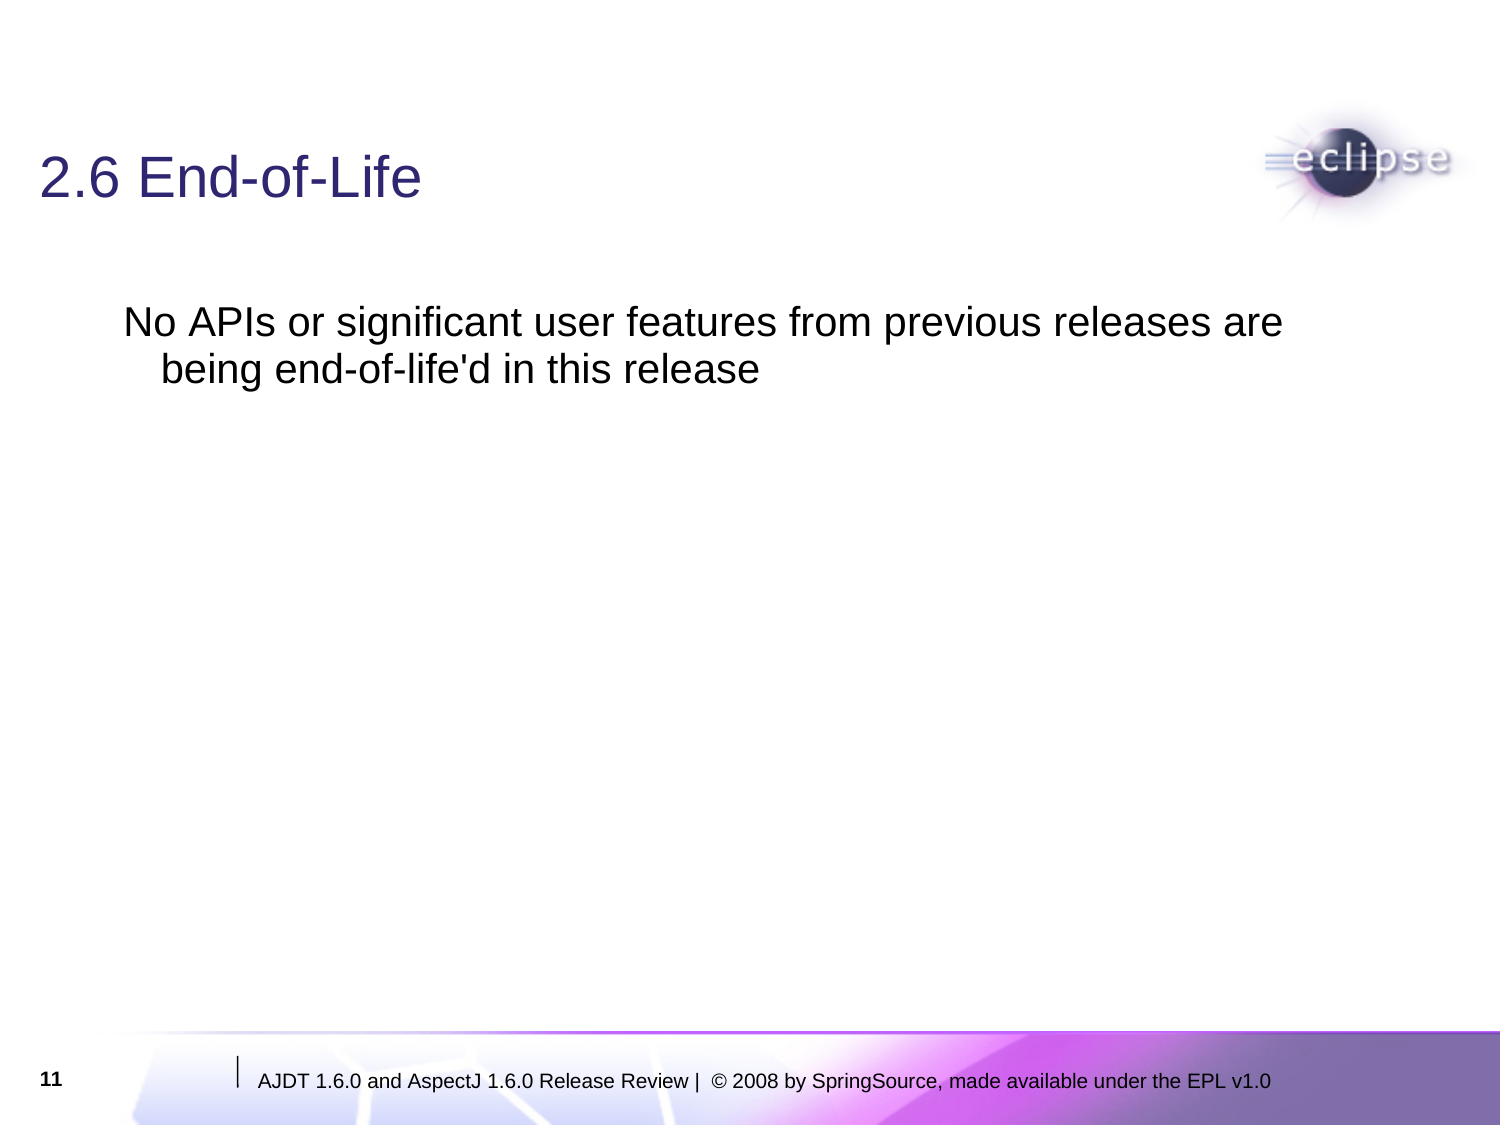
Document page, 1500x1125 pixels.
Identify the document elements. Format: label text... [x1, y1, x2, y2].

list No APIs or significant user features from previous releases are being end-of-life'd in this release [108, 291, 1378, 932]
picture [1234, 30, 1488, 284]
title 2.6 End-of-Life [25, 142, 1378, 225]
picture [0, 1031, 1500, 1125]
